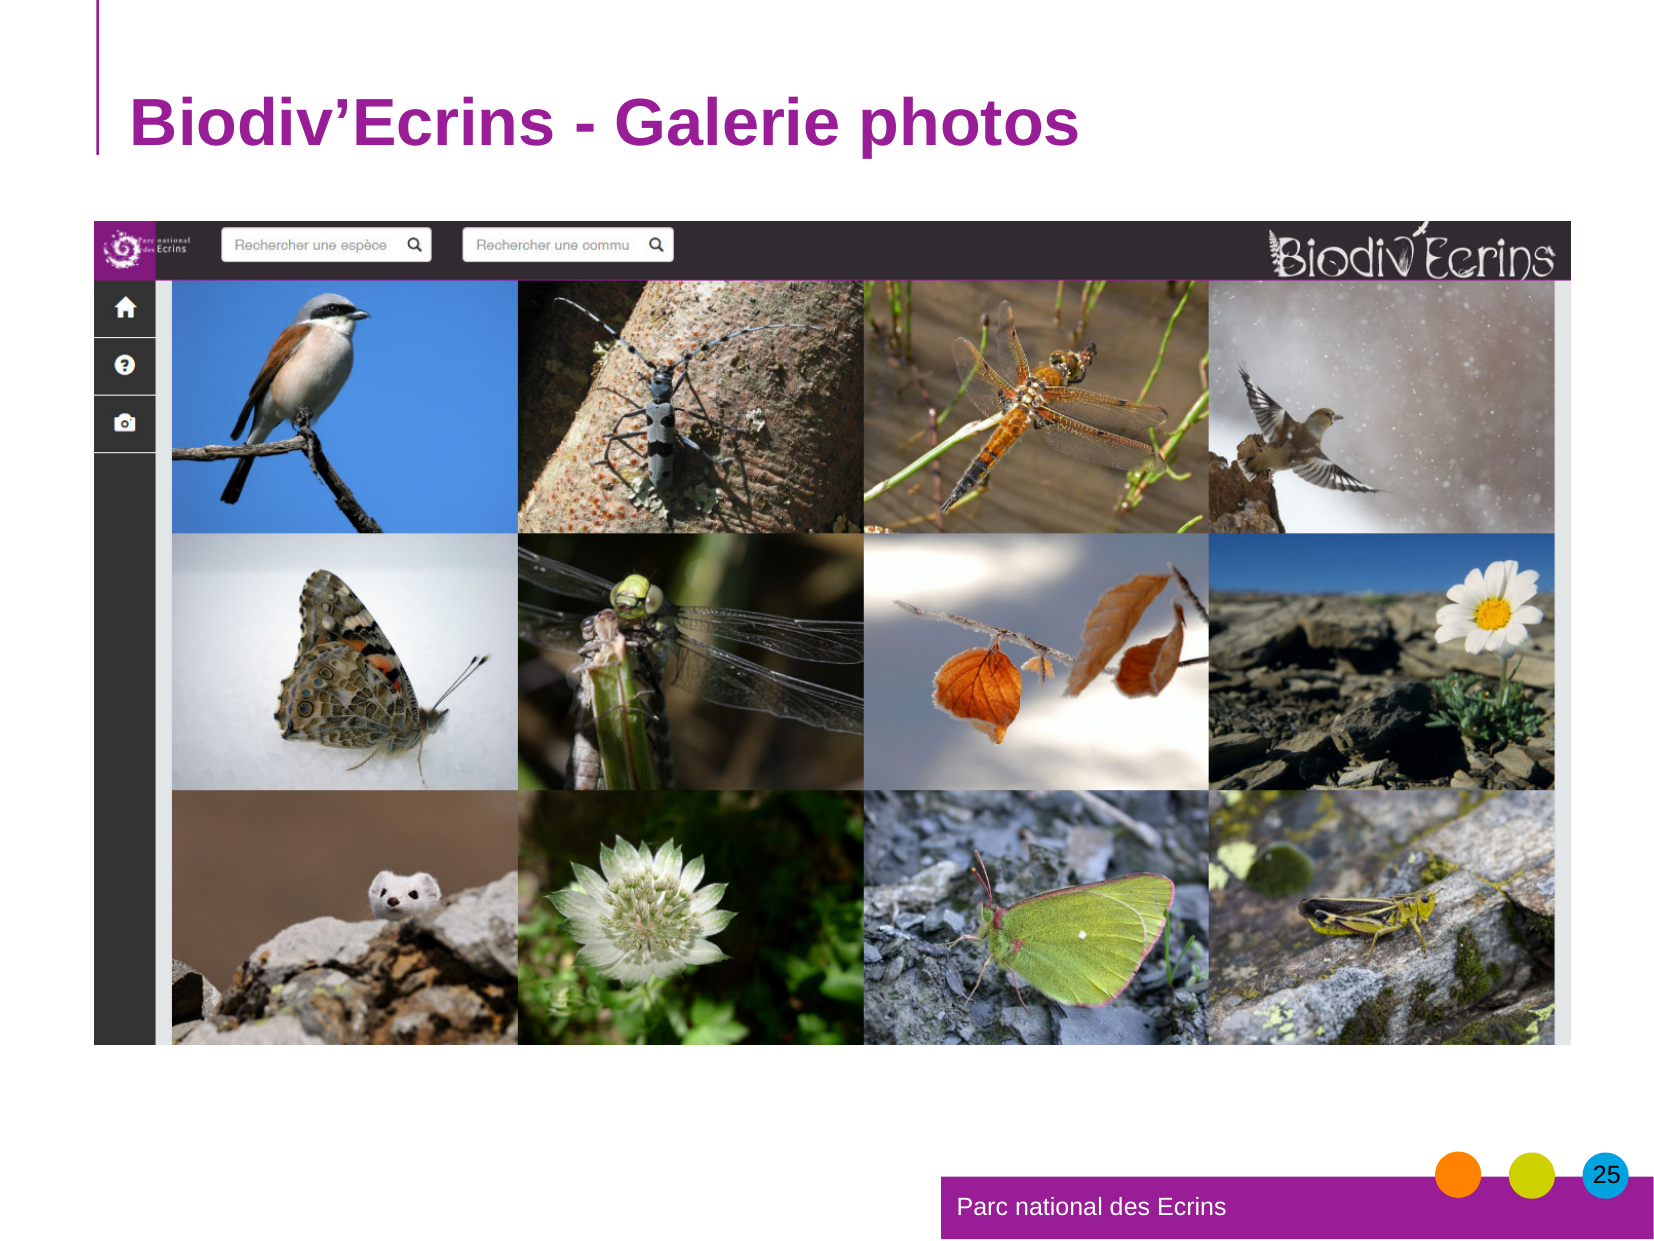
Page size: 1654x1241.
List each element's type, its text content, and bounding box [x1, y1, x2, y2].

picture [94, 221, 1571, 1045]
title Biodiv’Ecrins - Galerie photos [129, 11, 1619, 160]
